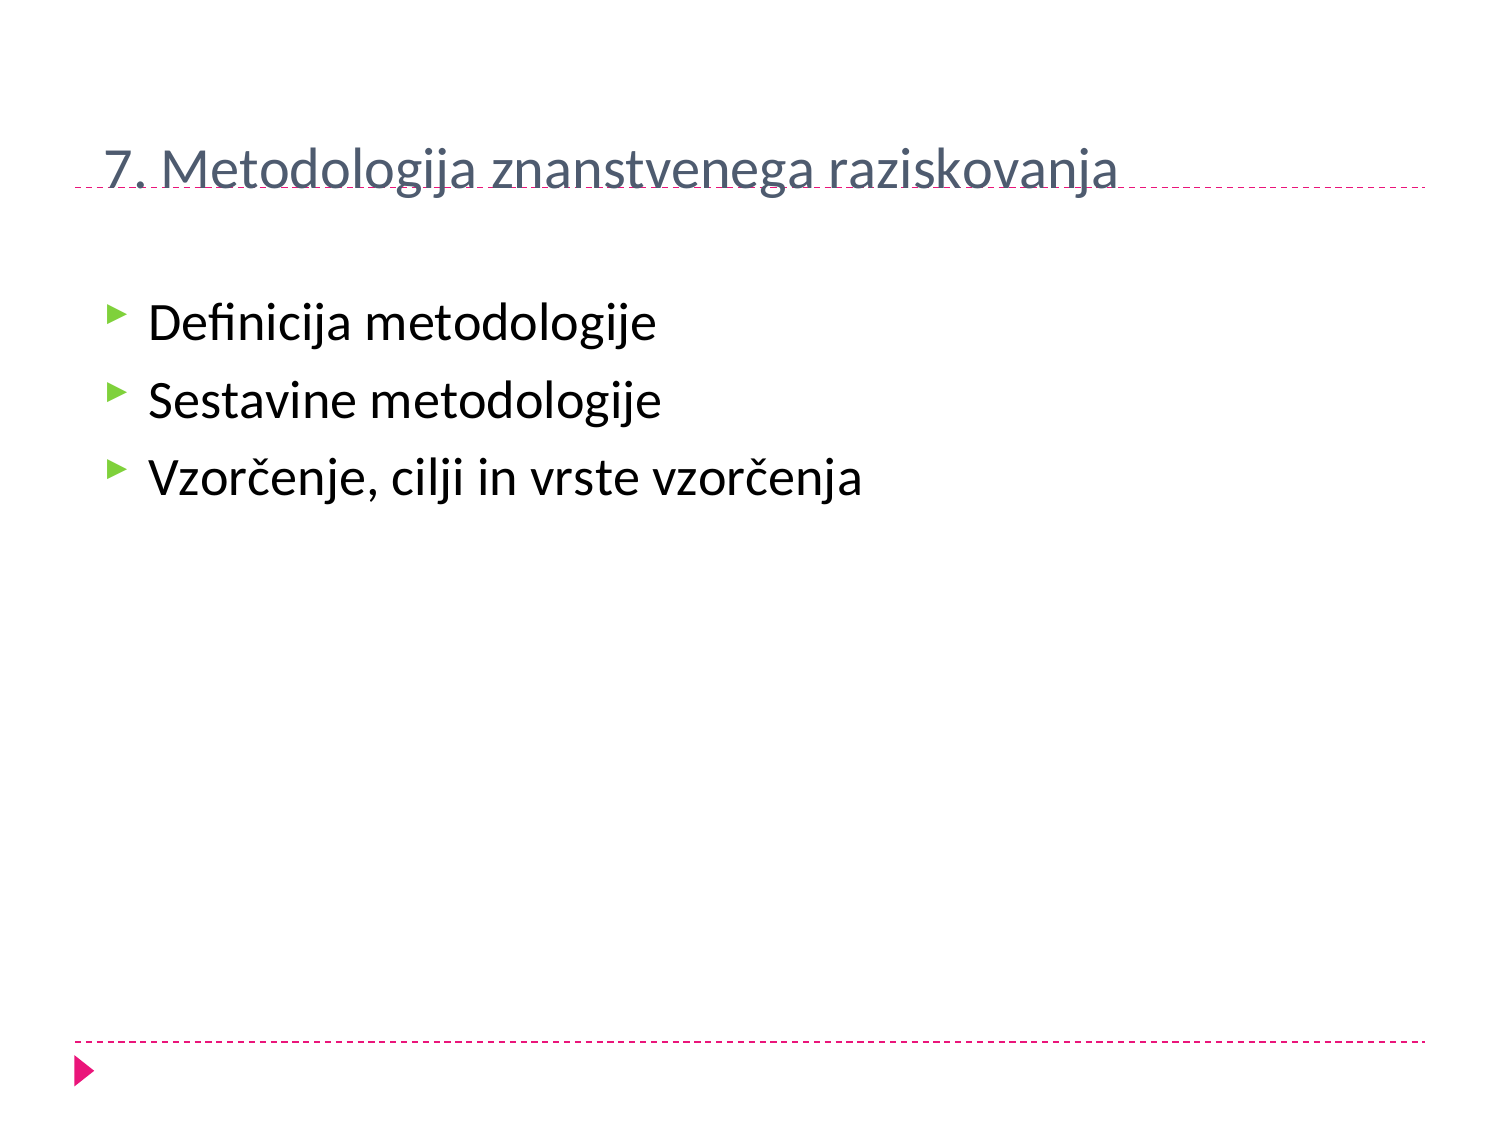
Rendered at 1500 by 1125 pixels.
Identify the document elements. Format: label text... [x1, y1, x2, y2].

title 7. Metodologija znanstvenega raziskovanja [88, 0, 1326, 209]
list Definicija metodologije Sestavine metodologije Vzorčenje, cilji in vrste vzorčenja [88, 278, 1439, 746]
